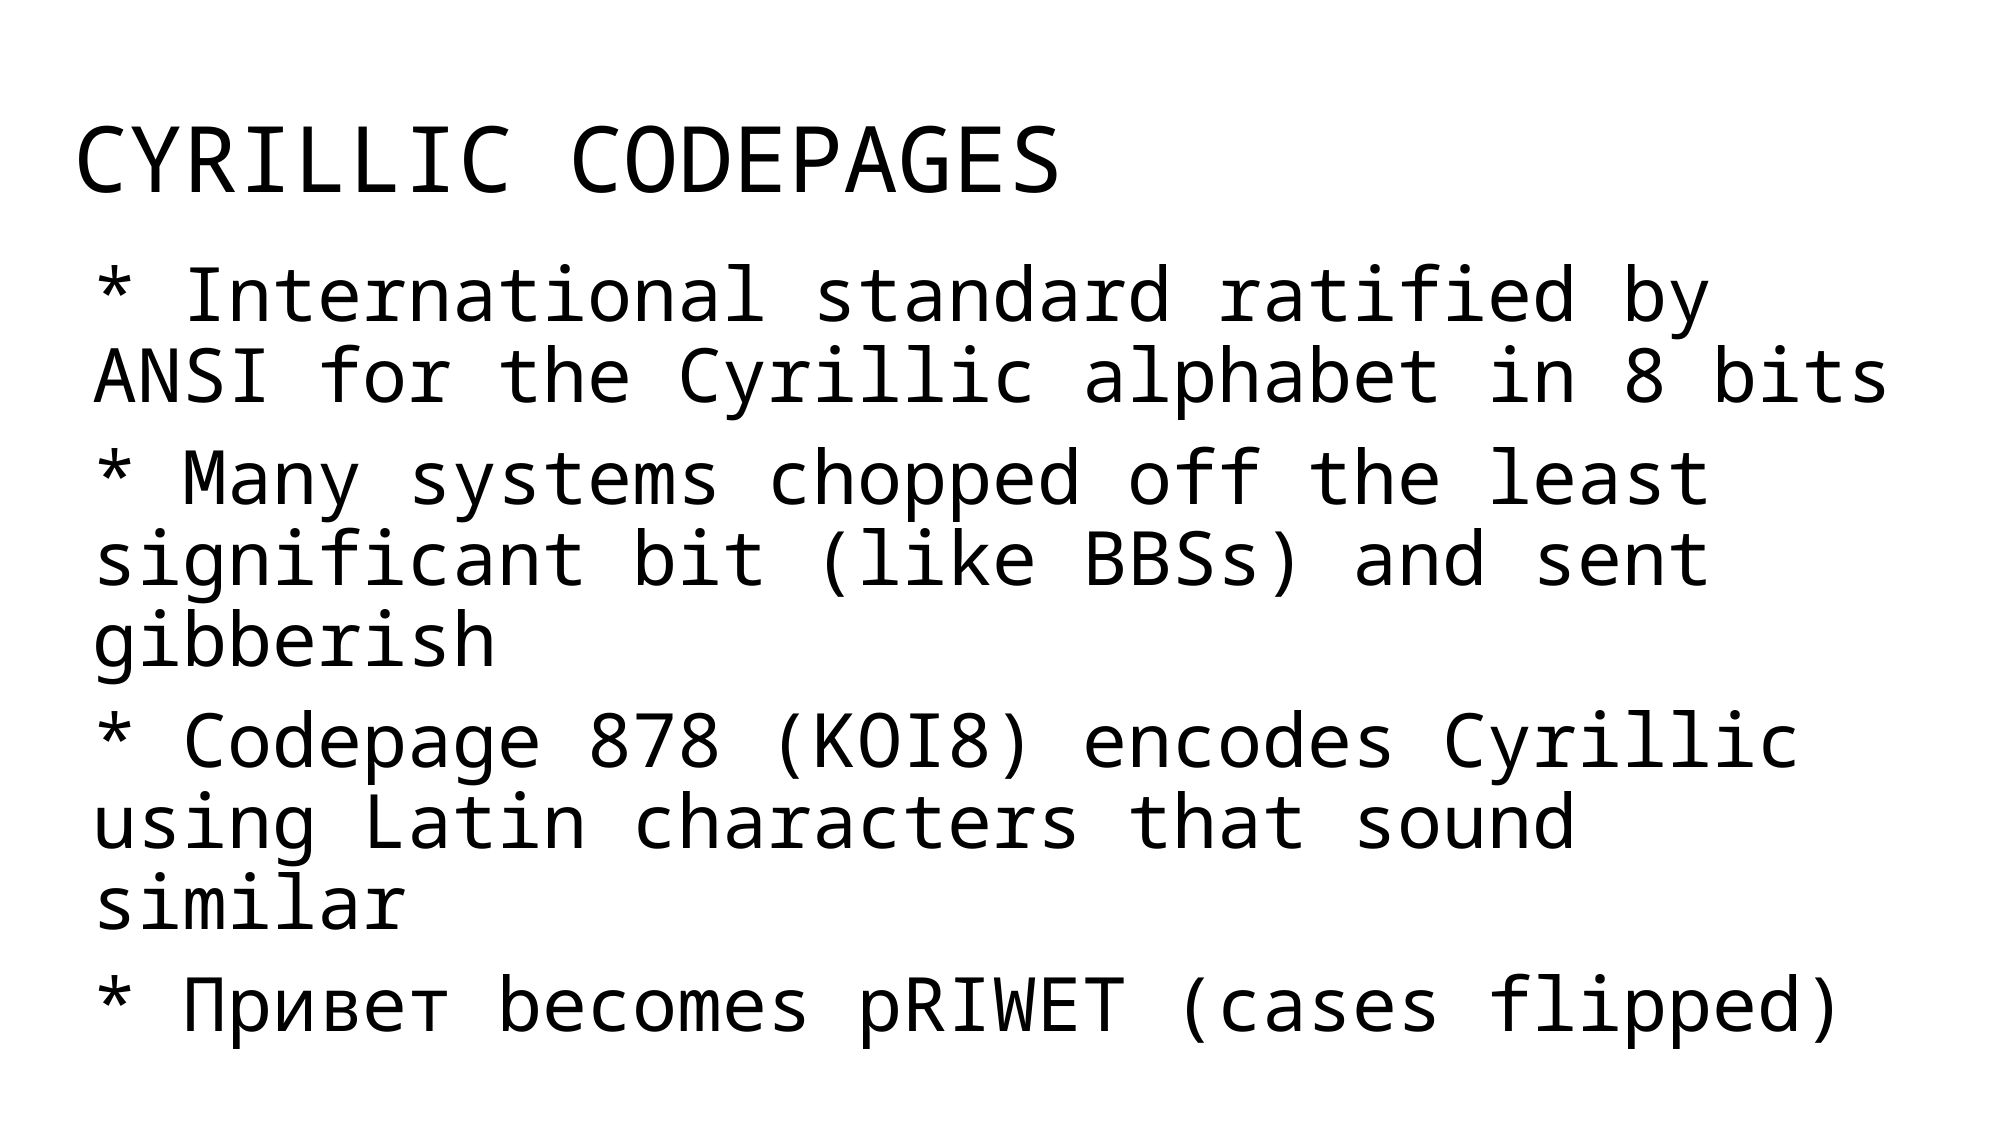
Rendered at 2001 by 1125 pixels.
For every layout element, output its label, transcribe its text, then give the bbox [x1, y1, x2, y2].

title CYRILLIC CODEPAGES [59, 54, 1645, 272]
list * International standard ratified by ANSI for the Cyrillic alphabet in 8 bits * Many systems chopped off the least significant bit (like BBSs) and sent gibberish * Codepage 878 (KOI8) encodes Cyrillic using Latin characters that sound similar * Привет becomes pRIWET (cases flipped) [77, 249, 1941, 1125]
